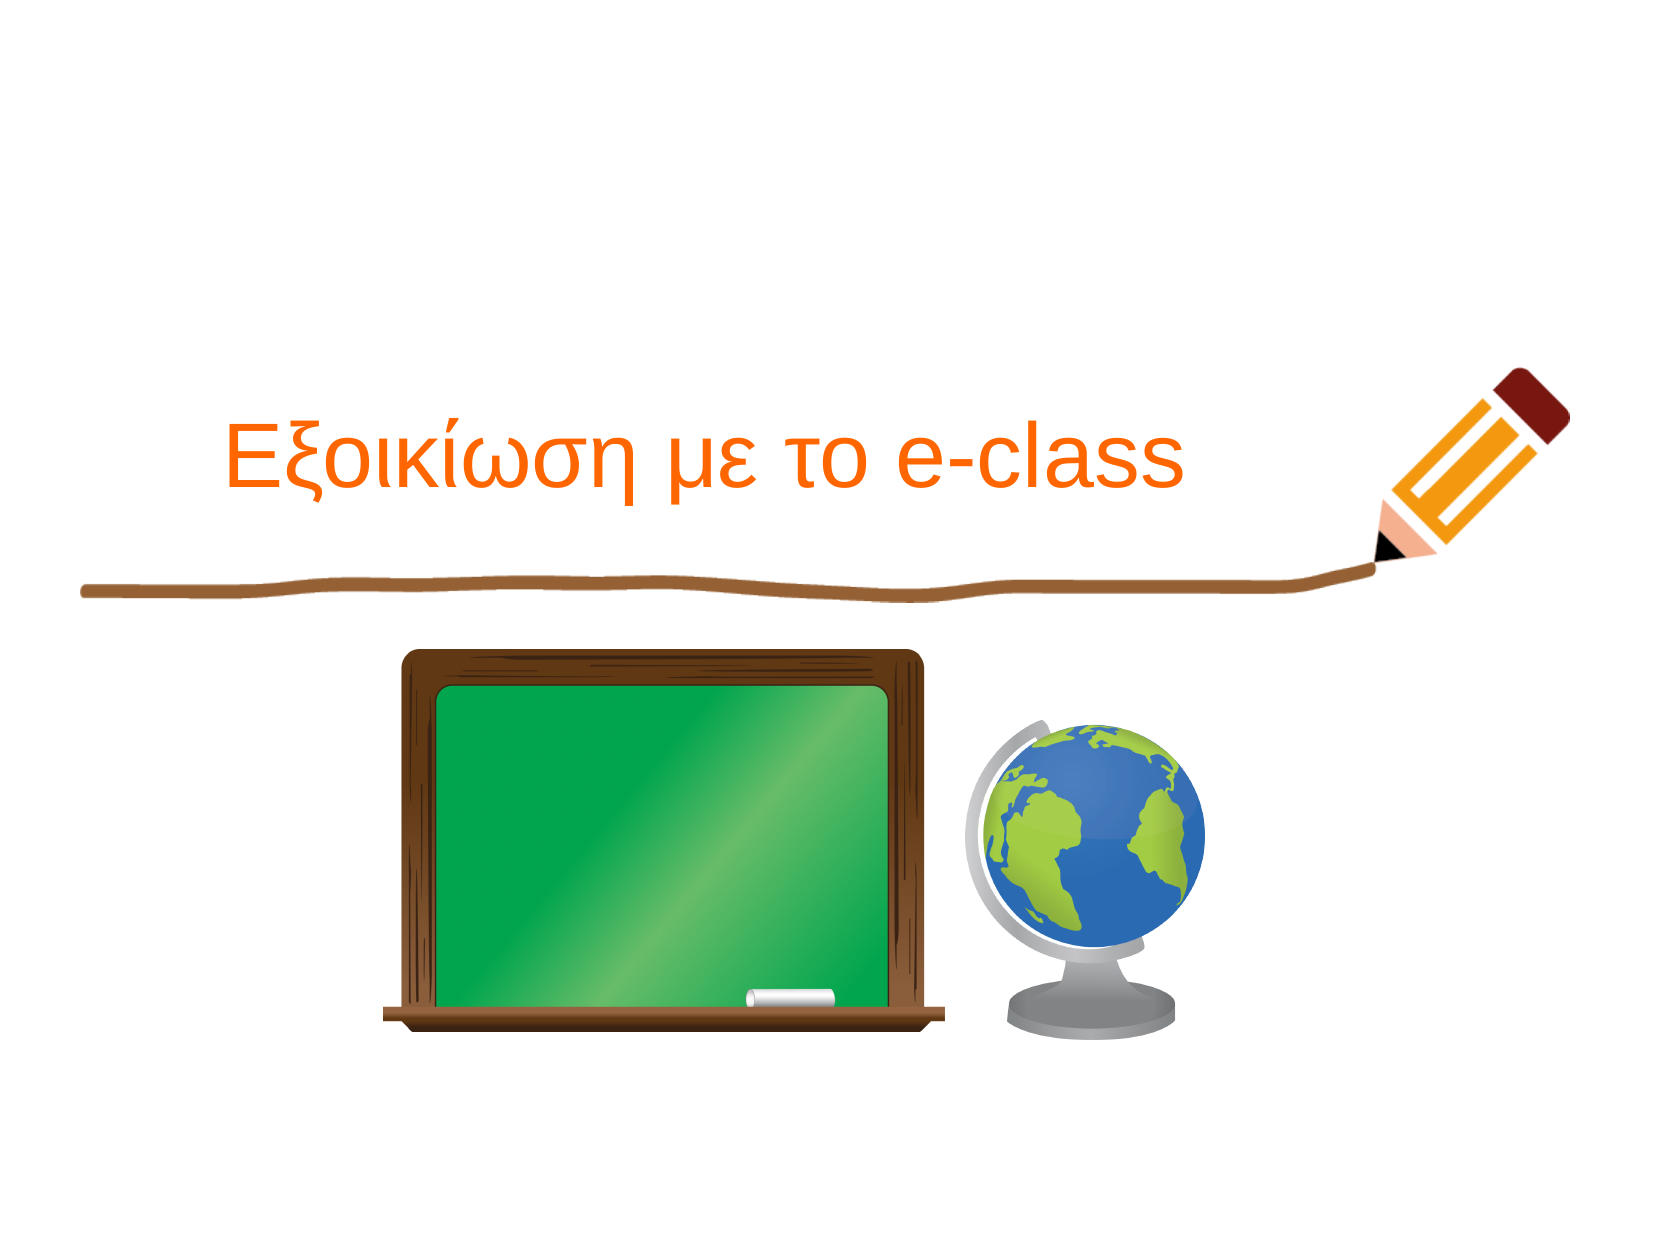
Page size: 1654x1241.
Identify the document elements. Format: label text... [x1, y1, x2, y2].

picture [383, 649, 945, 1032]
picture [80, 367, 1570, 603]
picture [965, 720, 1205, 1040]
title Εξοικίωση με το e-class [82, 352, 1379, 560]
